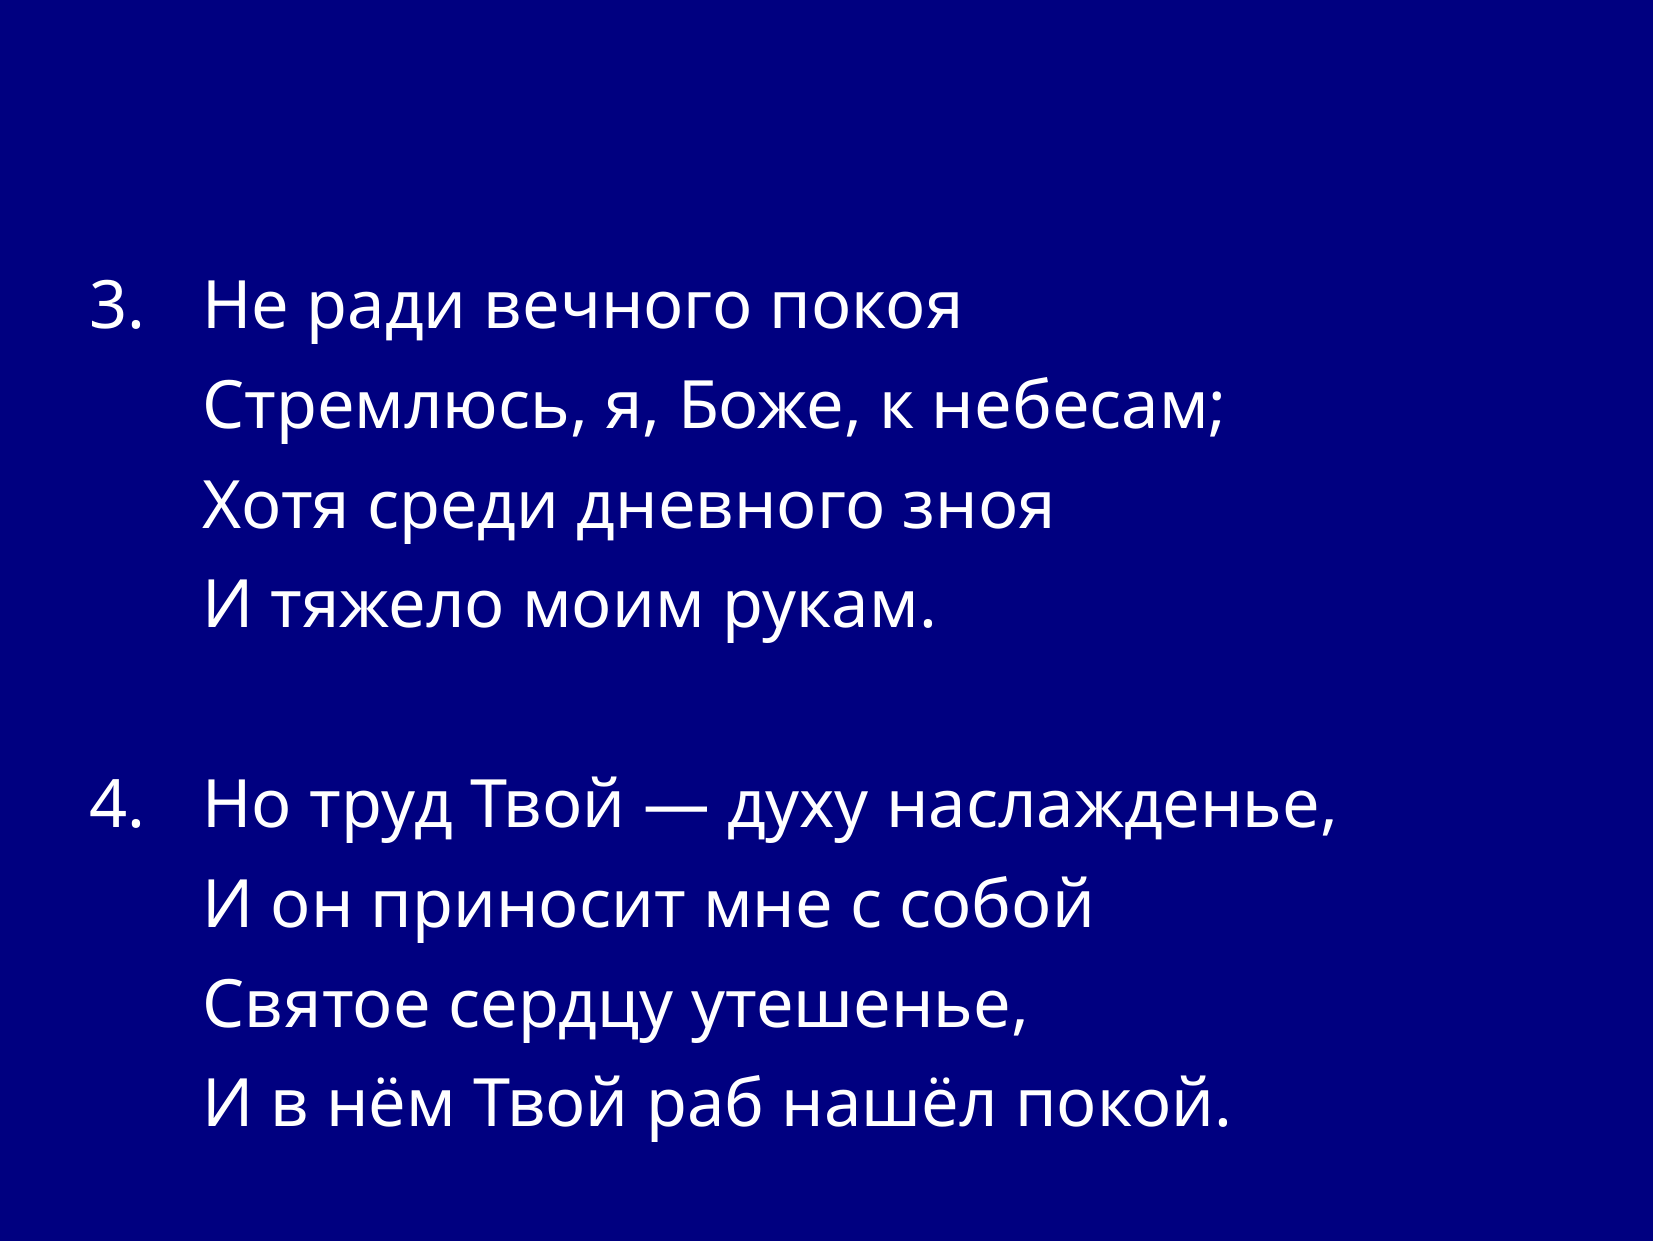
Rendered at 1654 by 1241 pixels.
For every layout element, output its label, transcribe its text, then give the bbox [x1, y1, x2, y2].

text_box 3. Не ради вечного покоя Стремлюсь, я, Боже, к небесам; Хотя среди дневного зноя И тяжело моим рукам. 4. Но труд Твой — духу наслажденье, И он приносит мне с собой Святое сердцу утешенье, И в нём Твой раб нашёл покой. [75, 150, 1576, 1163]
